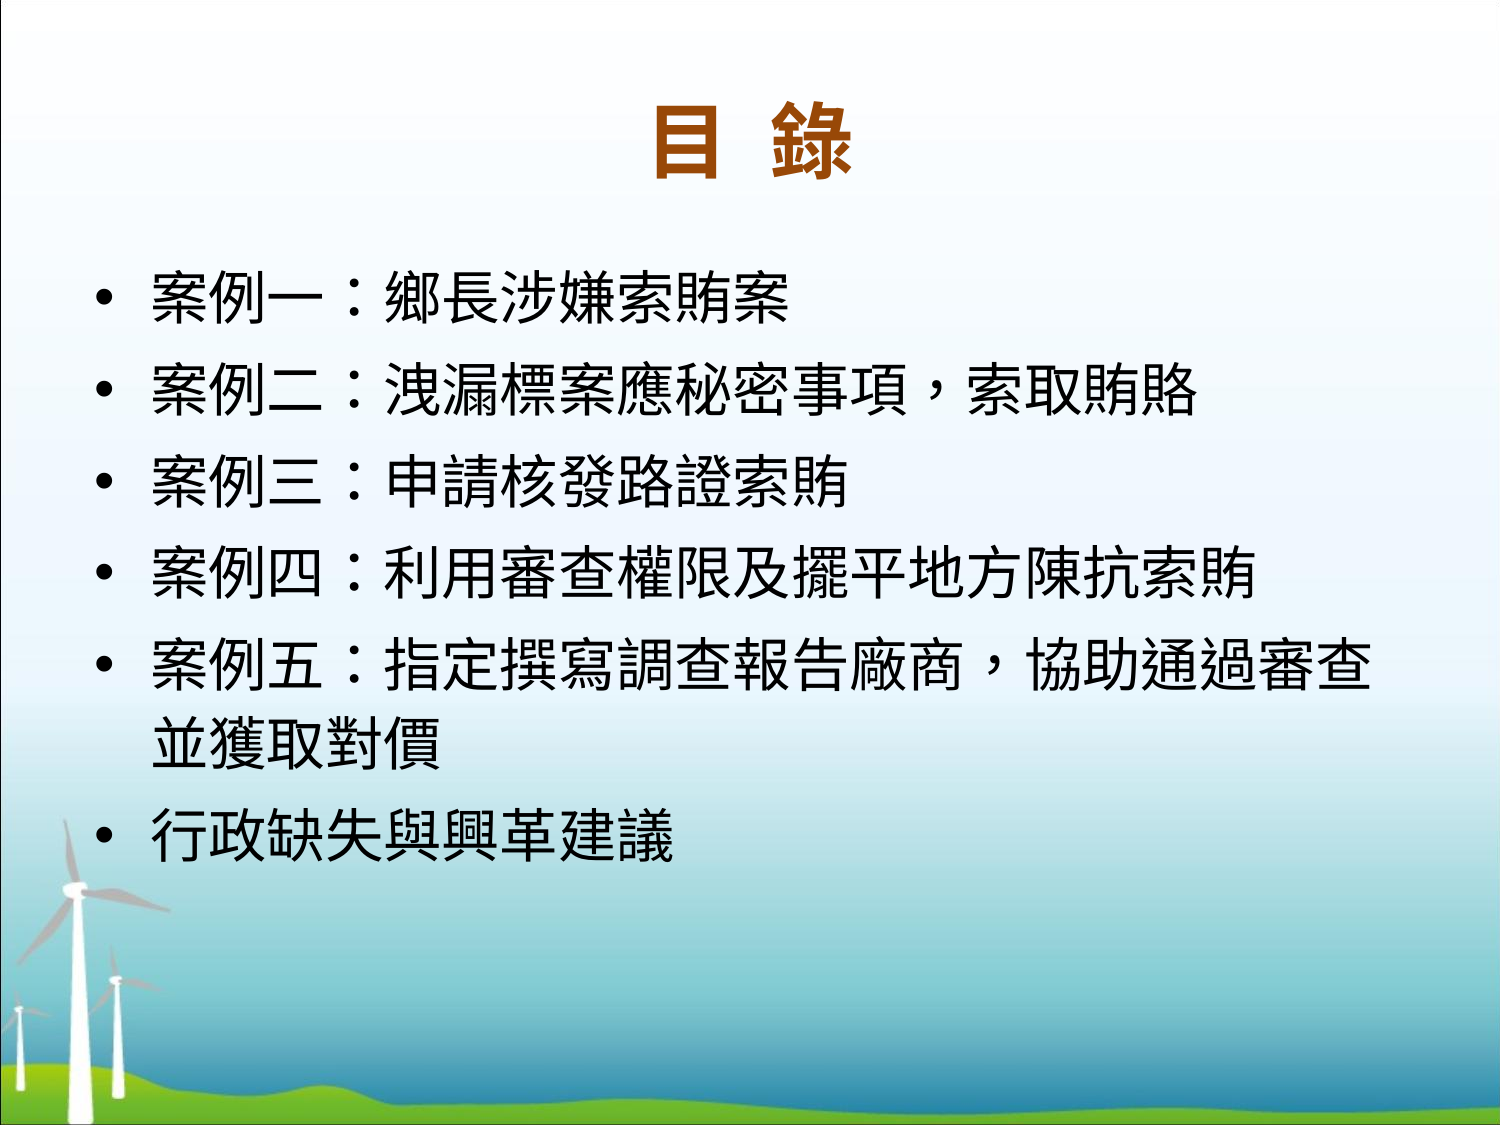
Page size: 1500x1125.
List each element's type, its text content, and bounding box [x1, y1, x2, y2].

picture [0, 0, 1500, 1125]
title 目 錄 [75, 45, 1425, 233]
list 案例一：鄉長涉嫌索賄案 案例二：洩漏標案應秘密事項，索取賄賂 案例三：申請核發路證索賄 案例四：利用審查權限及擺平地方陳抗索賄 案例五：指定撰寫調查報告廠商，協助通過審查並獲取對價 行政缺失與興革建議 [79, 244, 1430, 1077]
